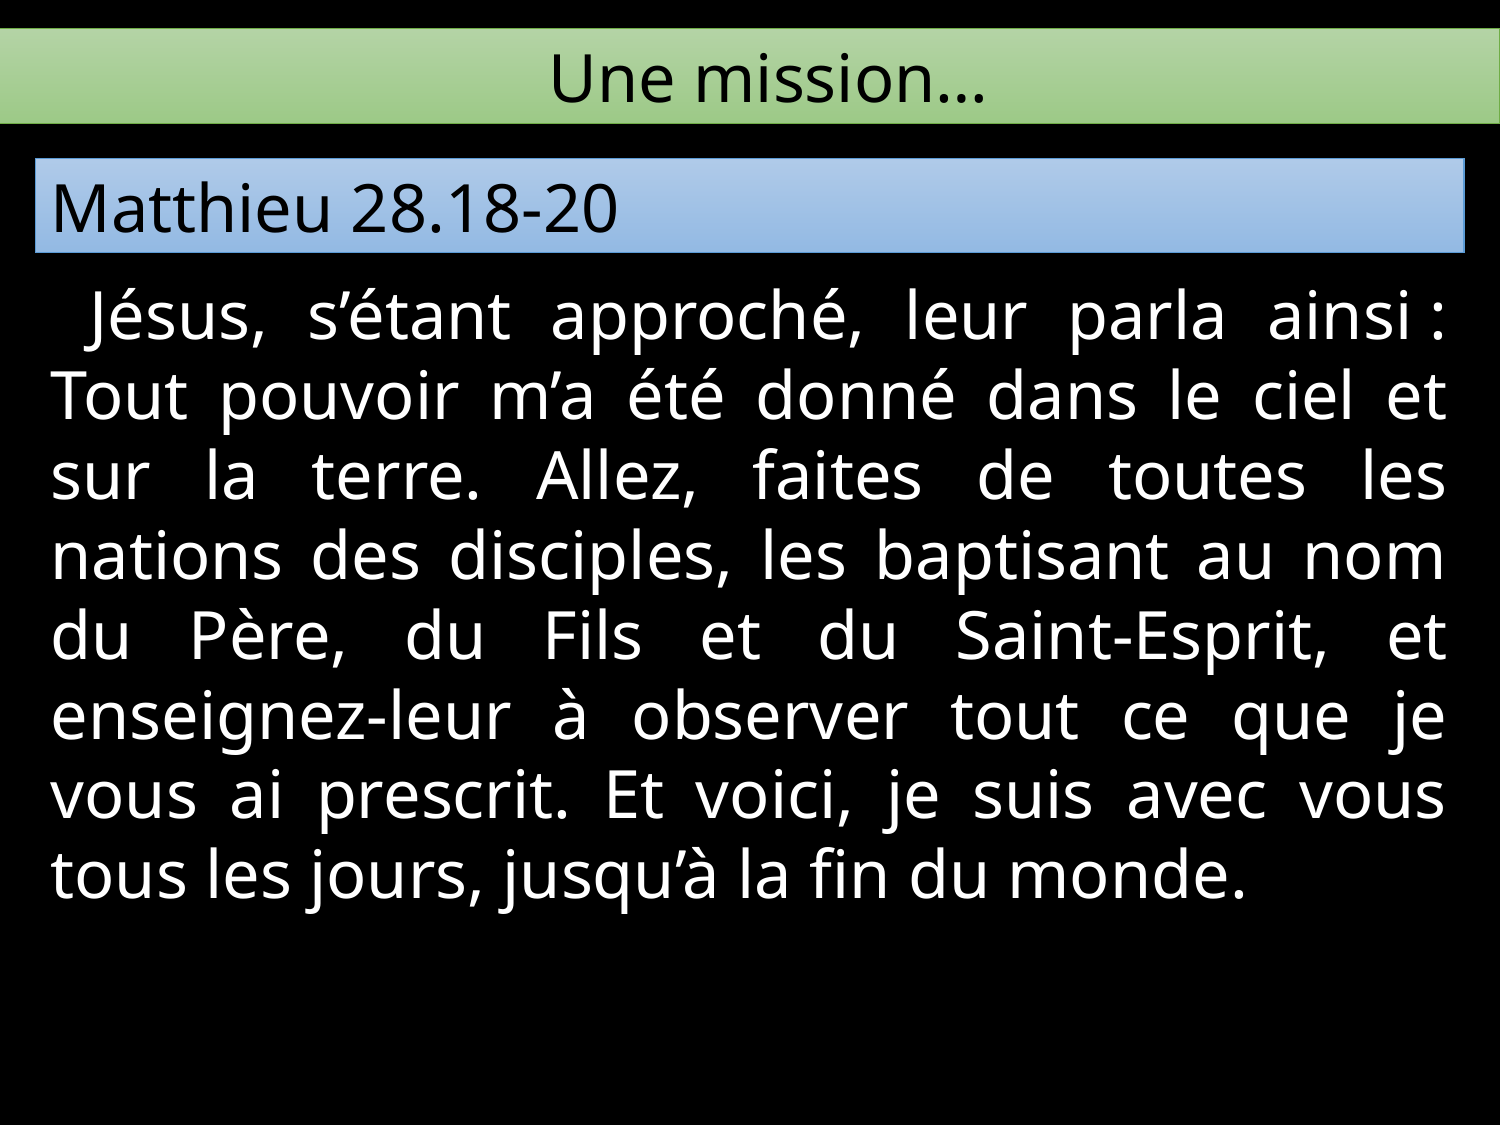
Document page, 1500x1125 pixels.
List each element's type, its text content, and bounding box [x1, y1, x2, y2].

text_box Jésus, s’étant approché, leur parla ainsi : Tout pouvoir m’a été donné dans le ciel et sur la terre. Allez, faites de toutes les nations des disciples, les baptisant au nom du Père, du Fils et du Saint-Esprit, et enseignez-leur à observer tout ce que je vous ai prescrit. Et voici, je suis avec vous tous les jours, jusqu’à la fin du monde. [35, 265, 1464, 920]
text_box Matthieu 28.18-20 [35, 158, 1464, 253]
text_box Une mission… [0, 28, 1500, 124]
